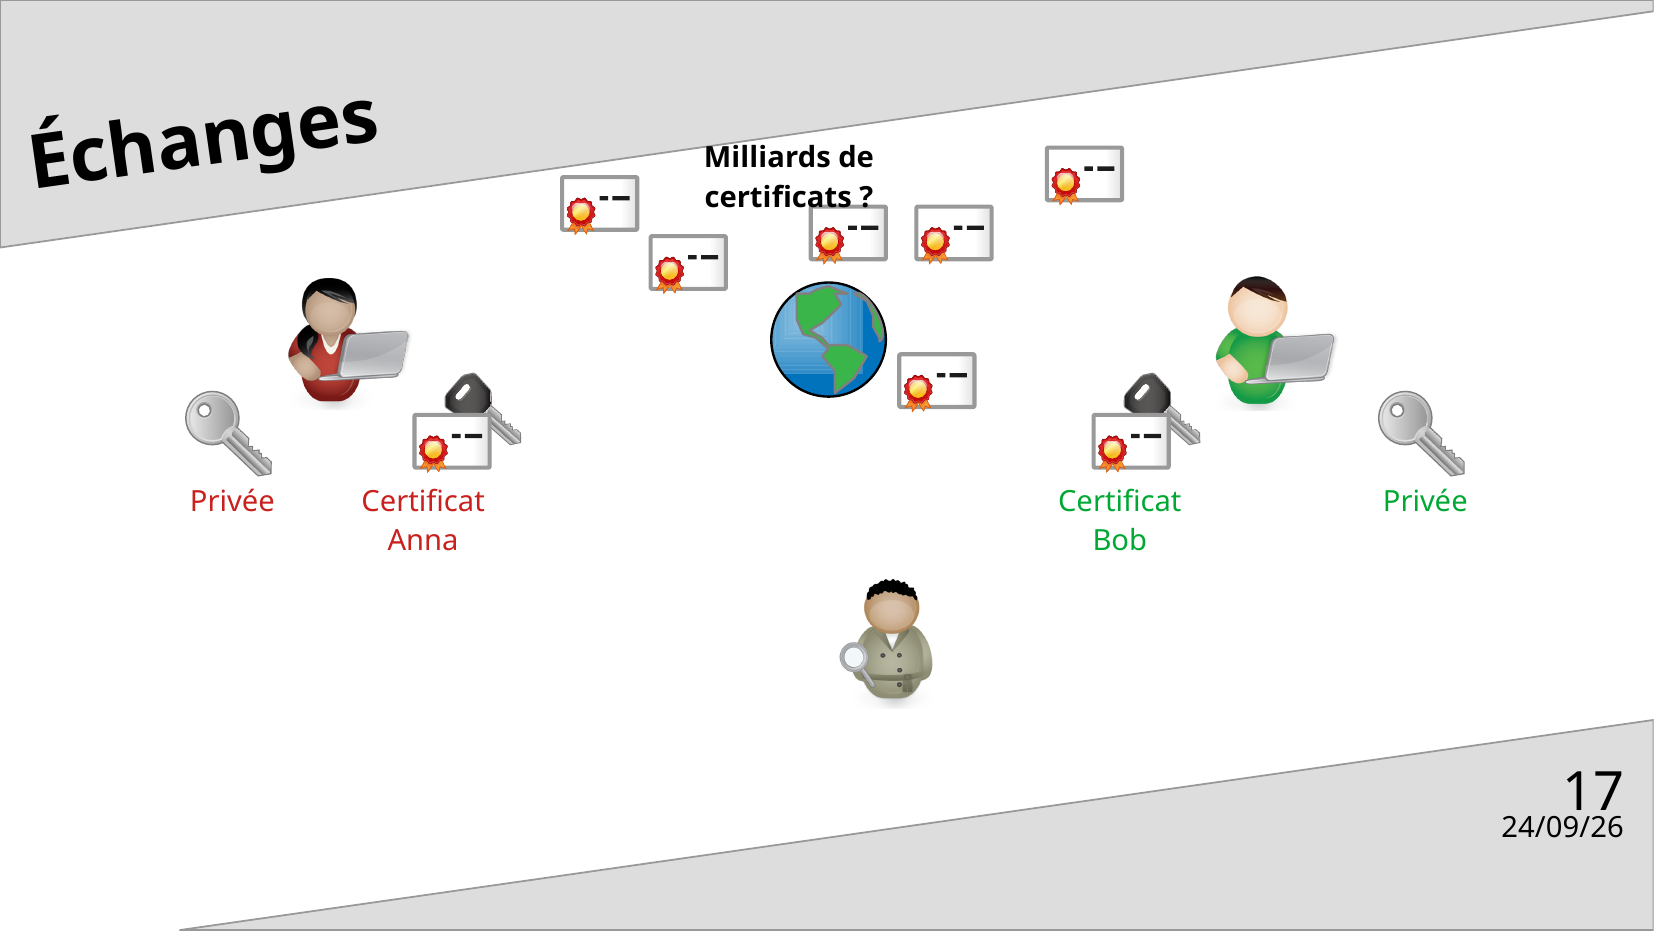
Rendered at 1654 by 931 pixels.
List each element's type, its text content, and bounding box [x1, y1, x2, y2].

picture [809, 225, 850, 266]
picture [442, 368, 523, 449]
text_box [1093, 414, 1169, 468]
picture [178, 270, 414, 483]
picture [413, 433, 454, 472]
text_box [414, 414, 490, 468]
text_box Privée [184, 472, 282, 528]
picture [898, 373, 939, 414]
title Échanges [16, 0, 1501, 239]
picture [1092, 433, 1133, 472]
picture [1045, 166, 1087, 207]
picture [649, 255, 690, 296]
text_box [899, 354, 975, 407]
text_box Certificat Anna [355, 472, 544, 567]
picture [1122, 368, 1202, 449]
text_box [771, 282, 886, 397]
picture [561, 196, 602, 237]
picture [833, 573, 945, 709]
text_box Milliards de certificats ? [697, 129, 975, 224]
text_box [916, 206, 992, 260]
text_box Certificat Bob [1052, 472, 1241, 567]
picture [915, 225, 956, 266]
picture [1210, 268, 1341, 411]
text_box [1046, 147, 1123, 201]
text_box Privée [1377, 472, 1475, 528]
text_box [650, 236, 726, 289]
picture [1371, 383, 1471, 483]
text_box [562, 177, 638, 230]
text_box [810, 224, 886, 260]
